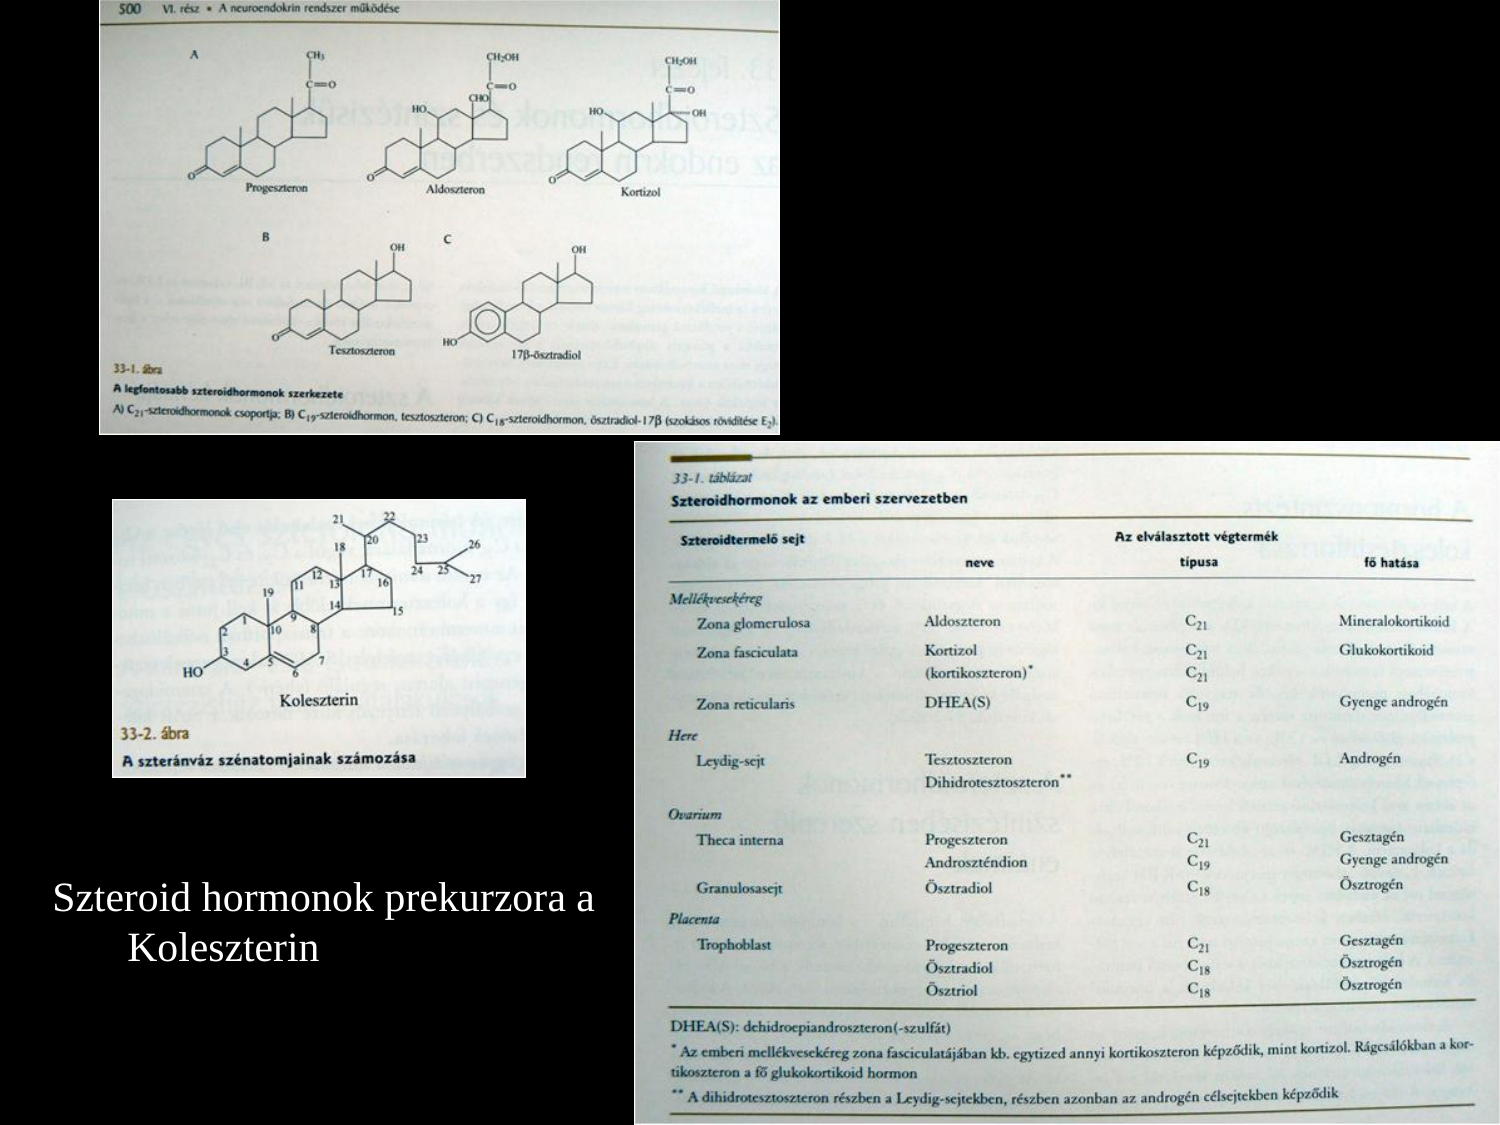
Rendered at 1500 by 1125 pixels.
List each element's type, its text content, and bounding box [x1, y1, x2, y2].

text_box Szteroid hormonok prekurzora a Koleszterin [37, 862, 613, 978]
picture [99, 0, 780, 435]
picture [112, 499, 526, 778]
picture [634, 441, 1500, 1125]
